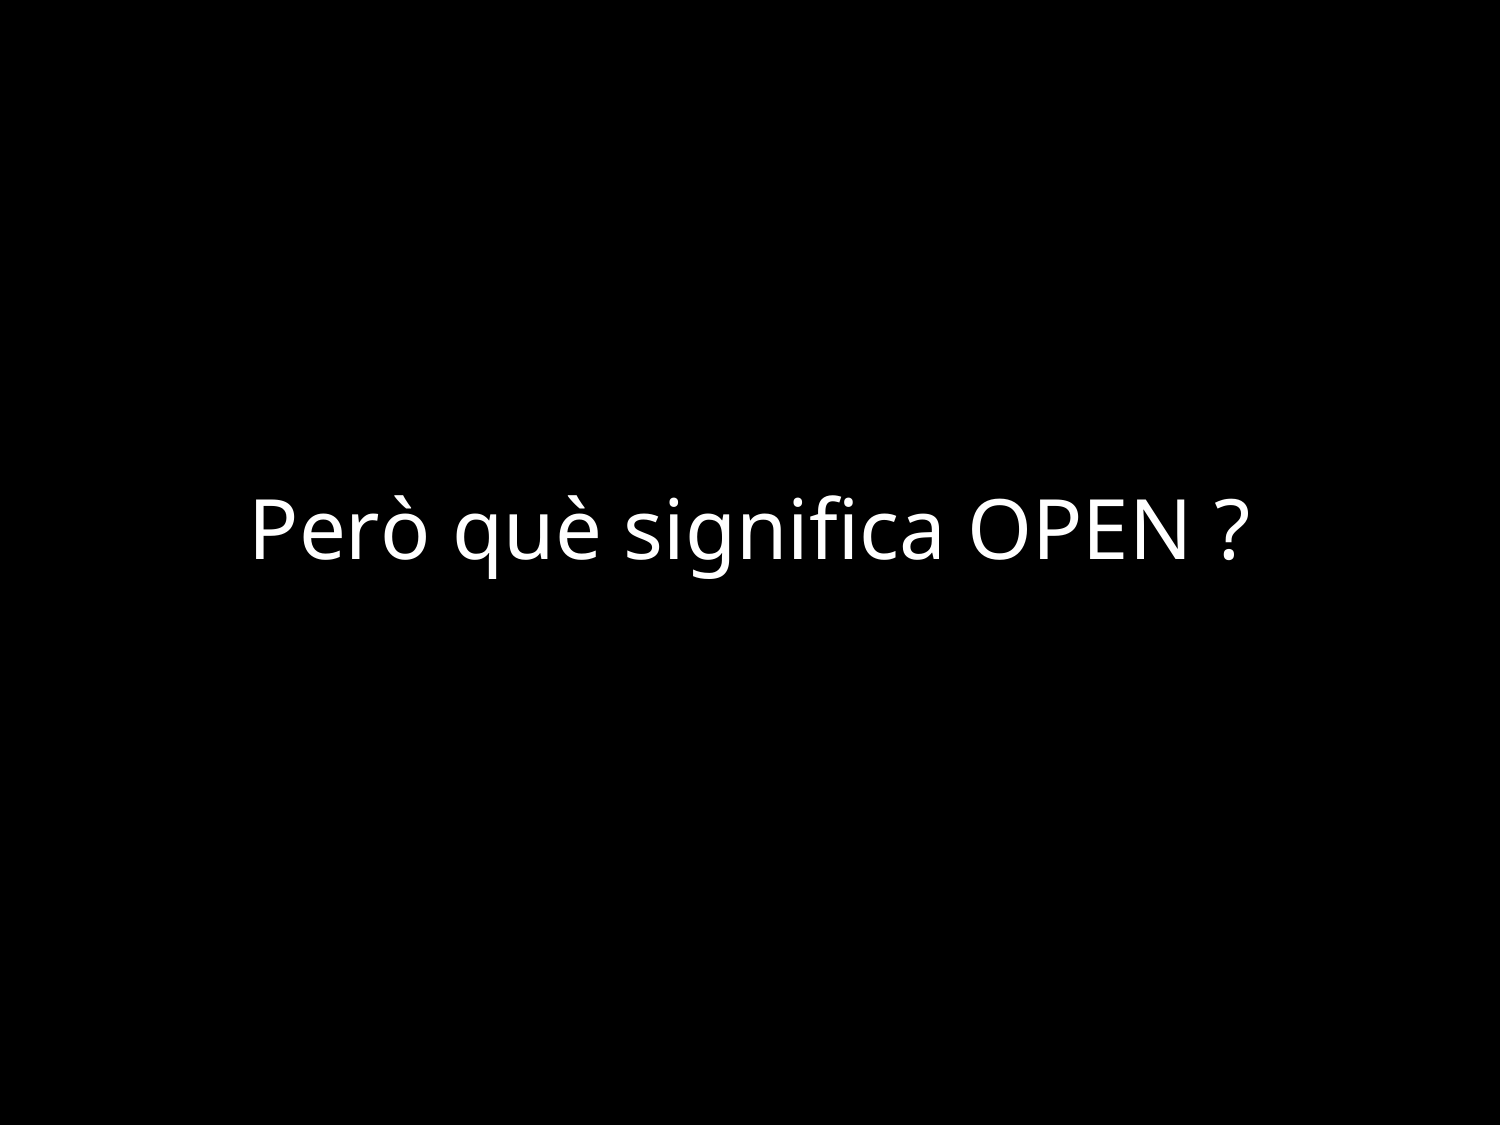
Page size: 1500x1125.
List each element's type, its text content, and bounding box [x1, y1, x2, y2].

title Però què significa OPEN ? [112, 349, 1388, 591]
